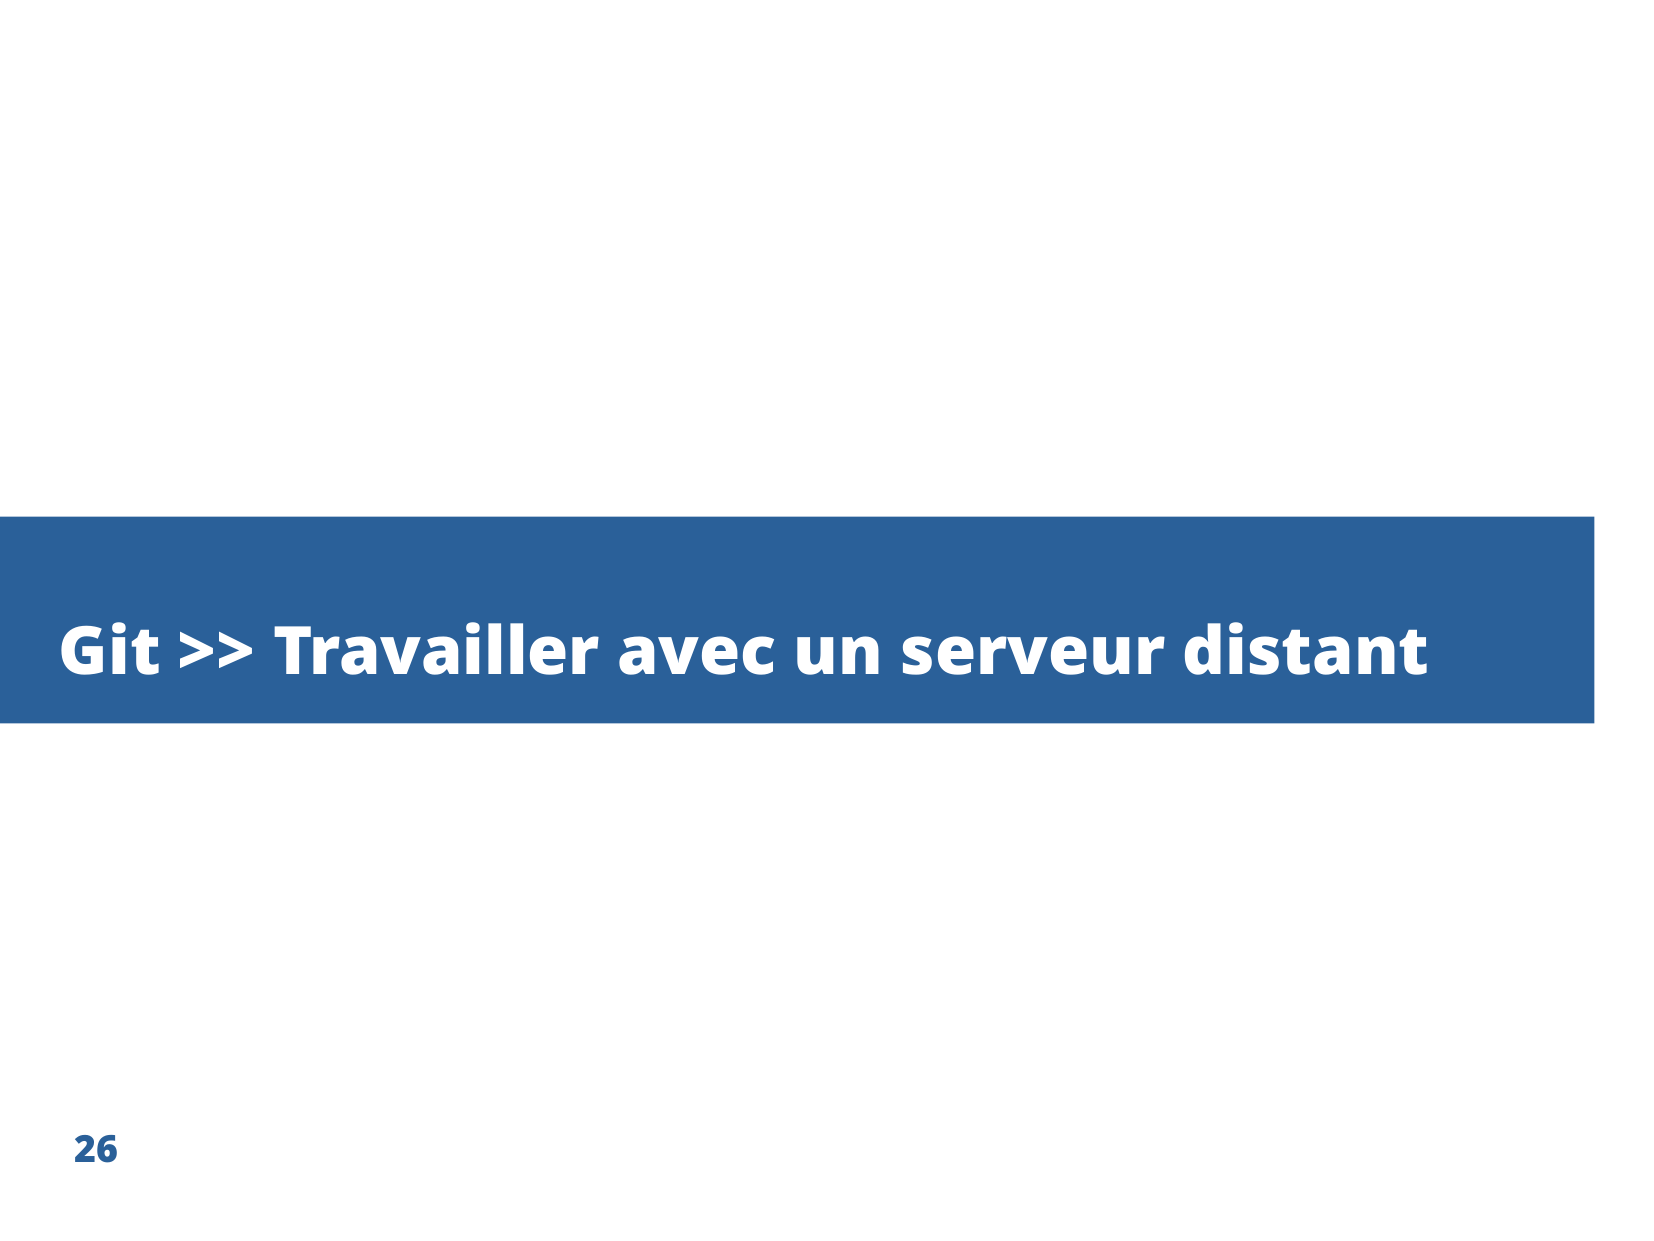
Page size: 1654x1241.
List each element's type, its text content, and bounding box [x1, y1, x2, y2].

title Git >> Travailler avec un serveur distant [59, 546, 1595, 694]
